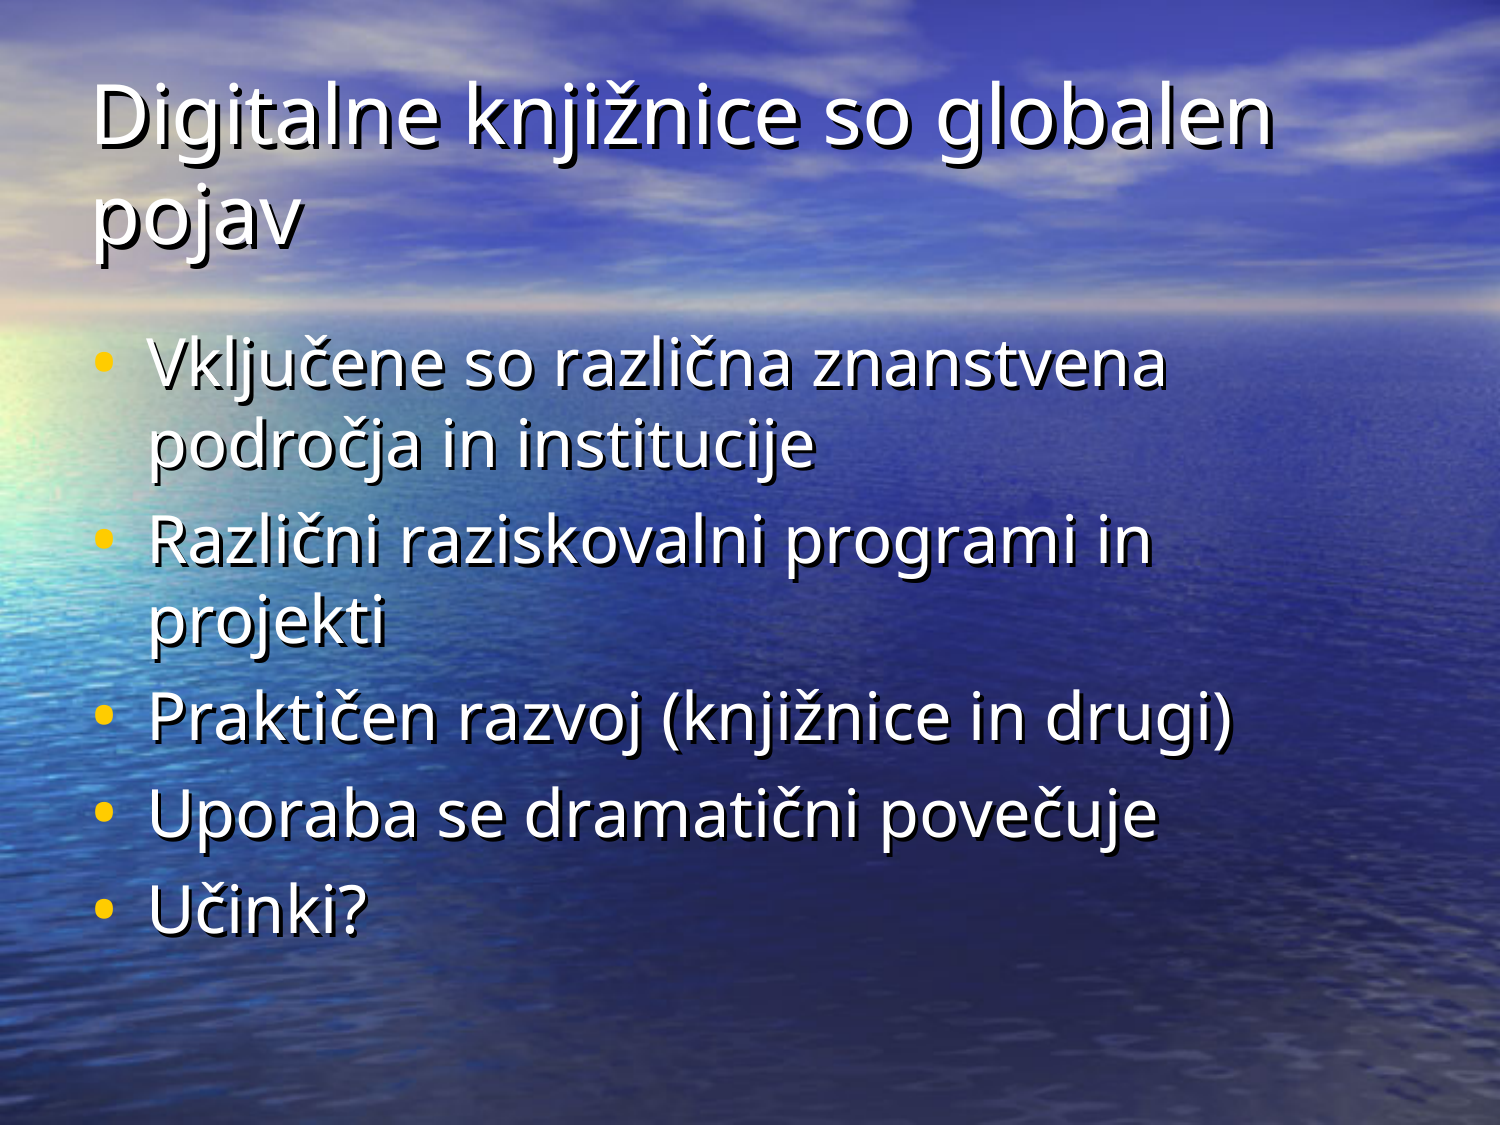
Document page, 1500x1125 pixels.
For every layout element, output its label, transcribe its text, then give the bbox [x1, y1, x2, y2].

picture [0, 0, 1500, 1125]
list Vključene so različna znanstvena področja in institucije Različni raziskovalni programi in projekti Praktičen razvoj (knjižnice in drugi) Uporaba se dramatični povečuje Učinki? [75, 312, 1426, 991]
title Digitalne knjižnice so globalen pojav [75, 47, 1426, 276]
